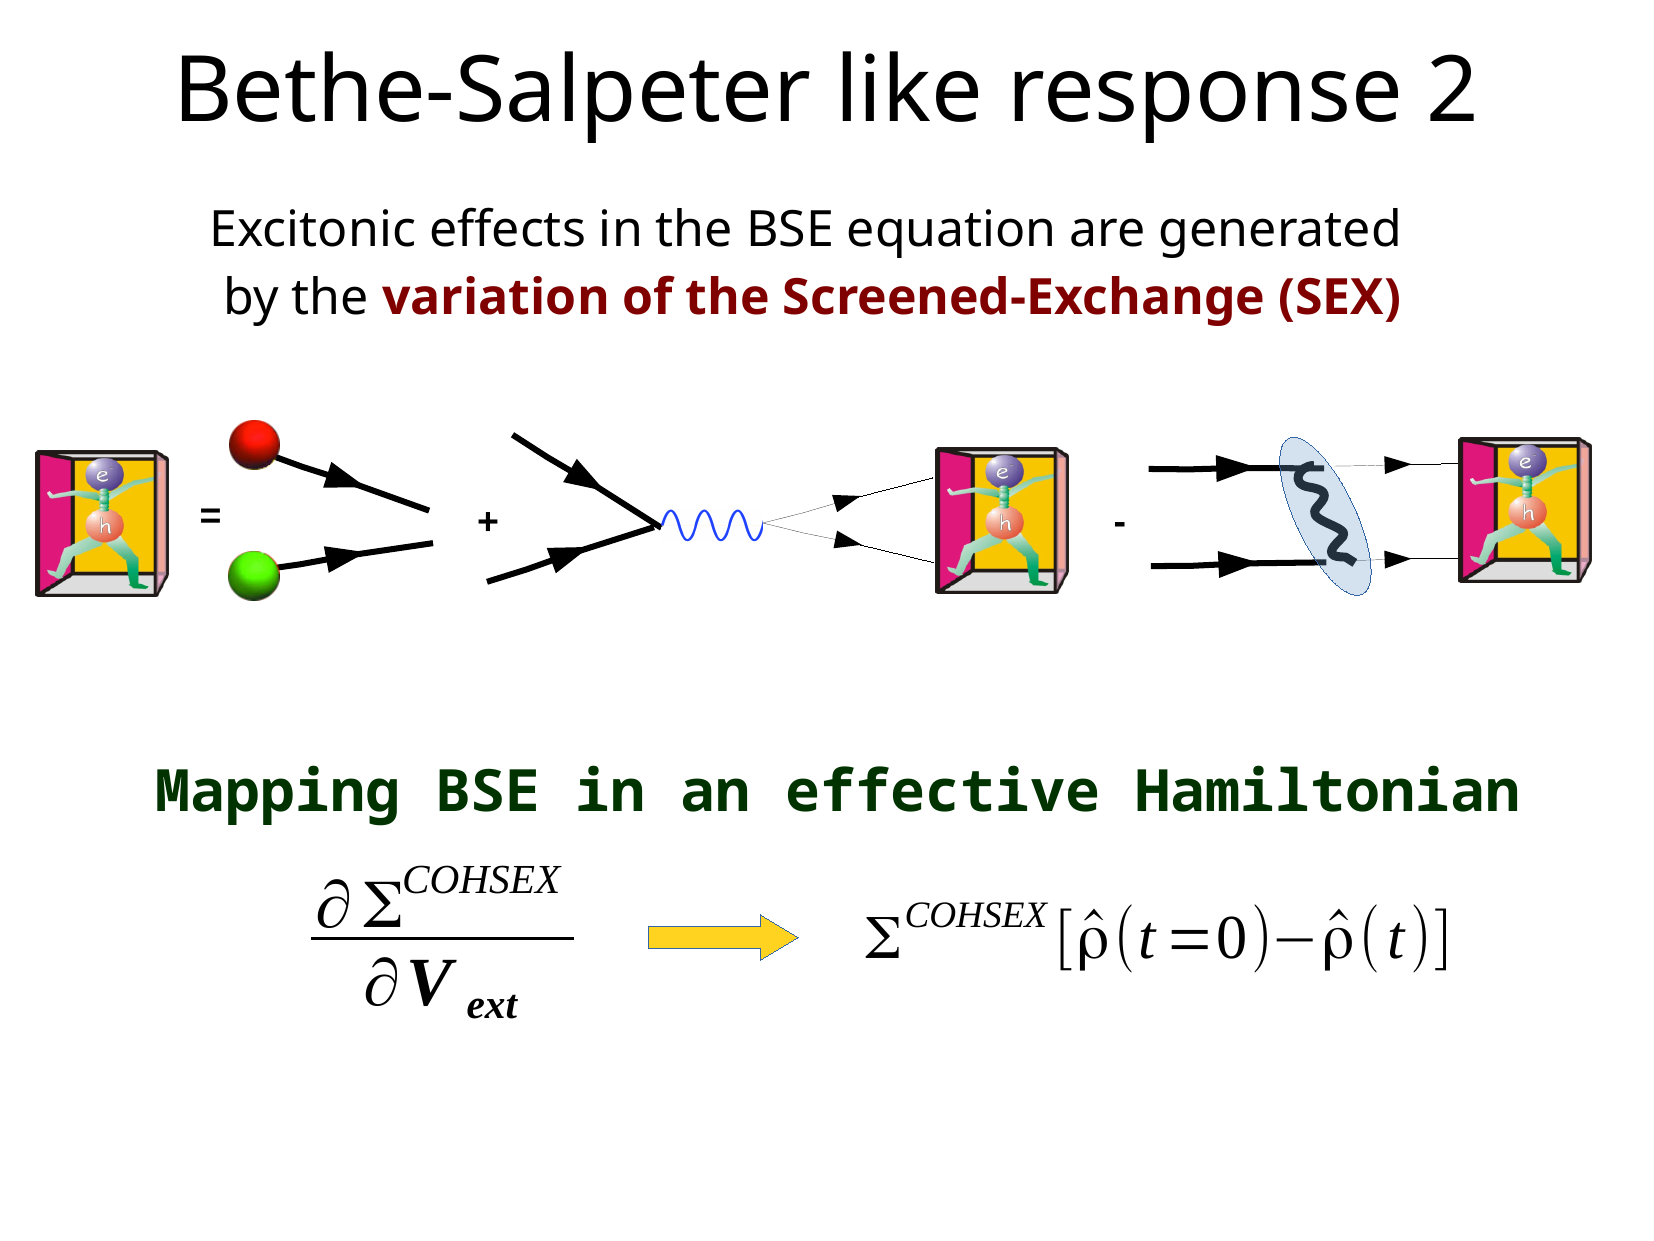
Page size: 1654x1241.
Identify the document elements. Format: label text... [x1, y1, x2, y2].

text_box + [462, 492, 553, 550]
picture [228, 551, 280, 601]
text_box = [184, 487, 275, 544]
picture [229, 420, 280, 470]
text_box [648, 914, 799, 961]
chart [850, 892, 1466, 975]
title Mapping BSE in an effective Hamiltonian [120, 742, 1561, 836]
picture [35, 450, 169, 597]
picture [661, 509, 763, 543]
picture [1458, 437, 1592, 583]
chart [289, 854, 592, 1029]
text_box Excitonic effects in the BSE equation are generated by the variation of the Screened-Exchange (SEX) [195, 185, 1473, 335]
title Bethe-Salpeter like response 2 [82, 0, 1571, 203]
text_box - [1098, 492, 1189, 550]
text_box [1279, 437, 1372, 596]
picture [935, 447, 1069, 594]
